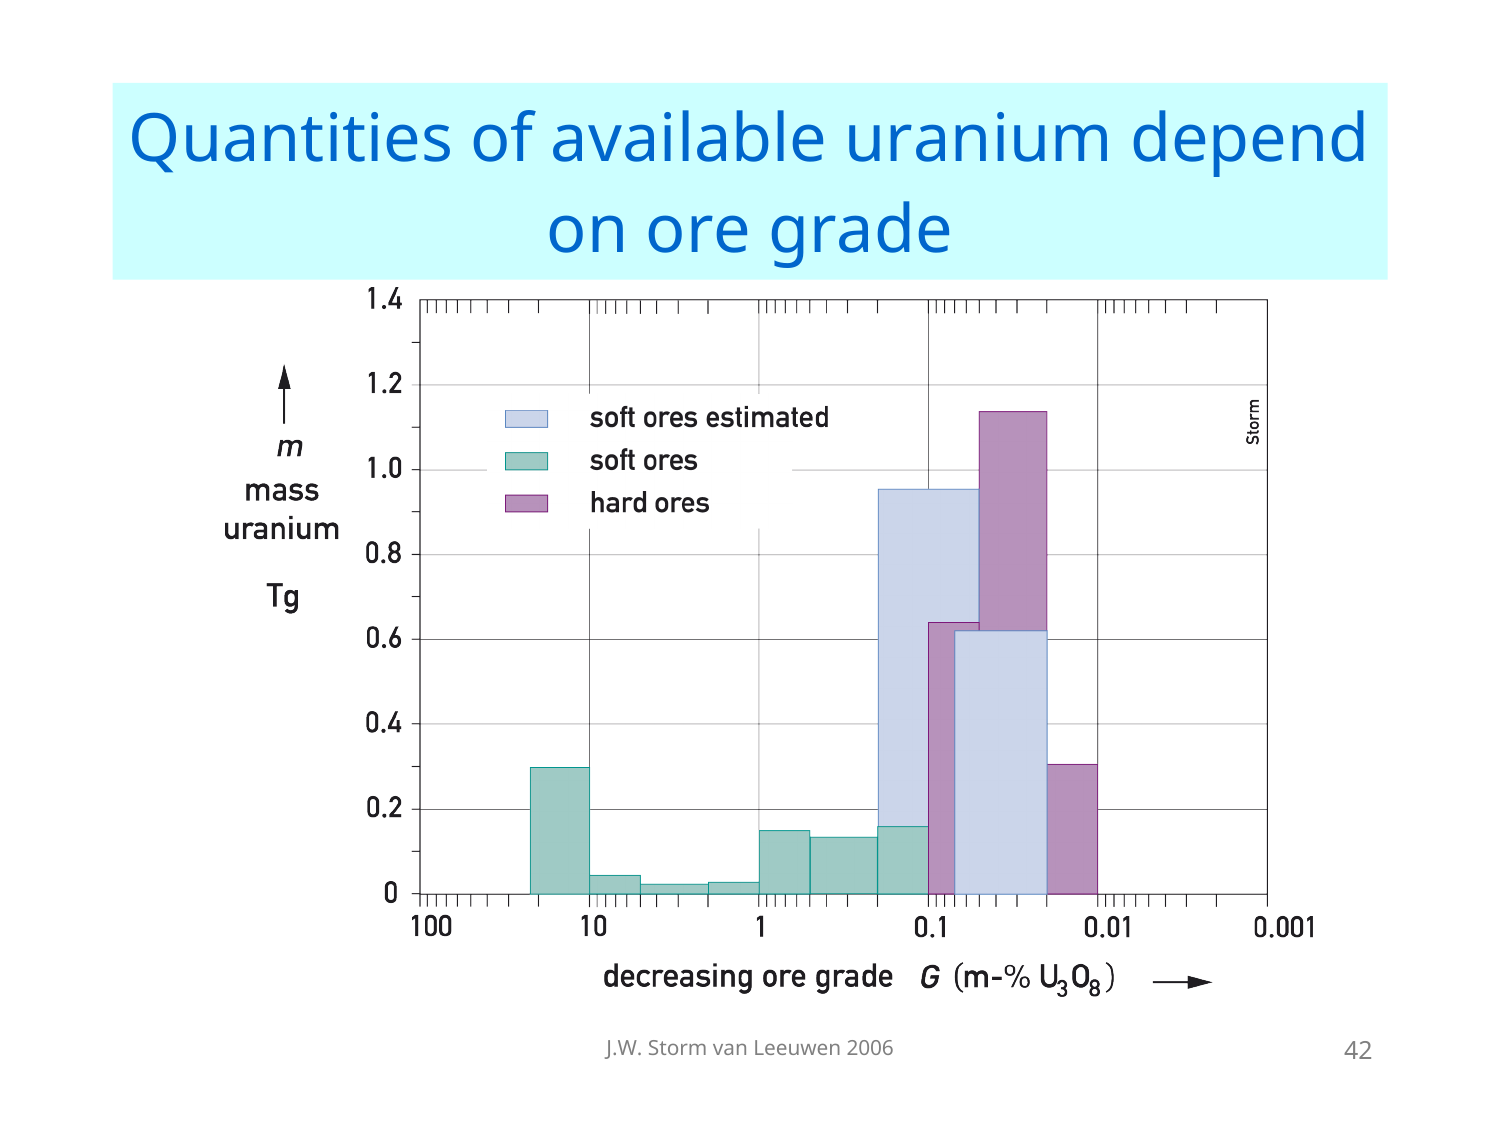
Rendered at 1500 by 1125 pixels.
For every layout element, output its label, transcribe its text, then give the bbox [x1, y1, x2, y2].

picture [225, 287, 1313, 997]
title Quantities of available uranium depend on ore grade [112, 93, 1388, 269]
